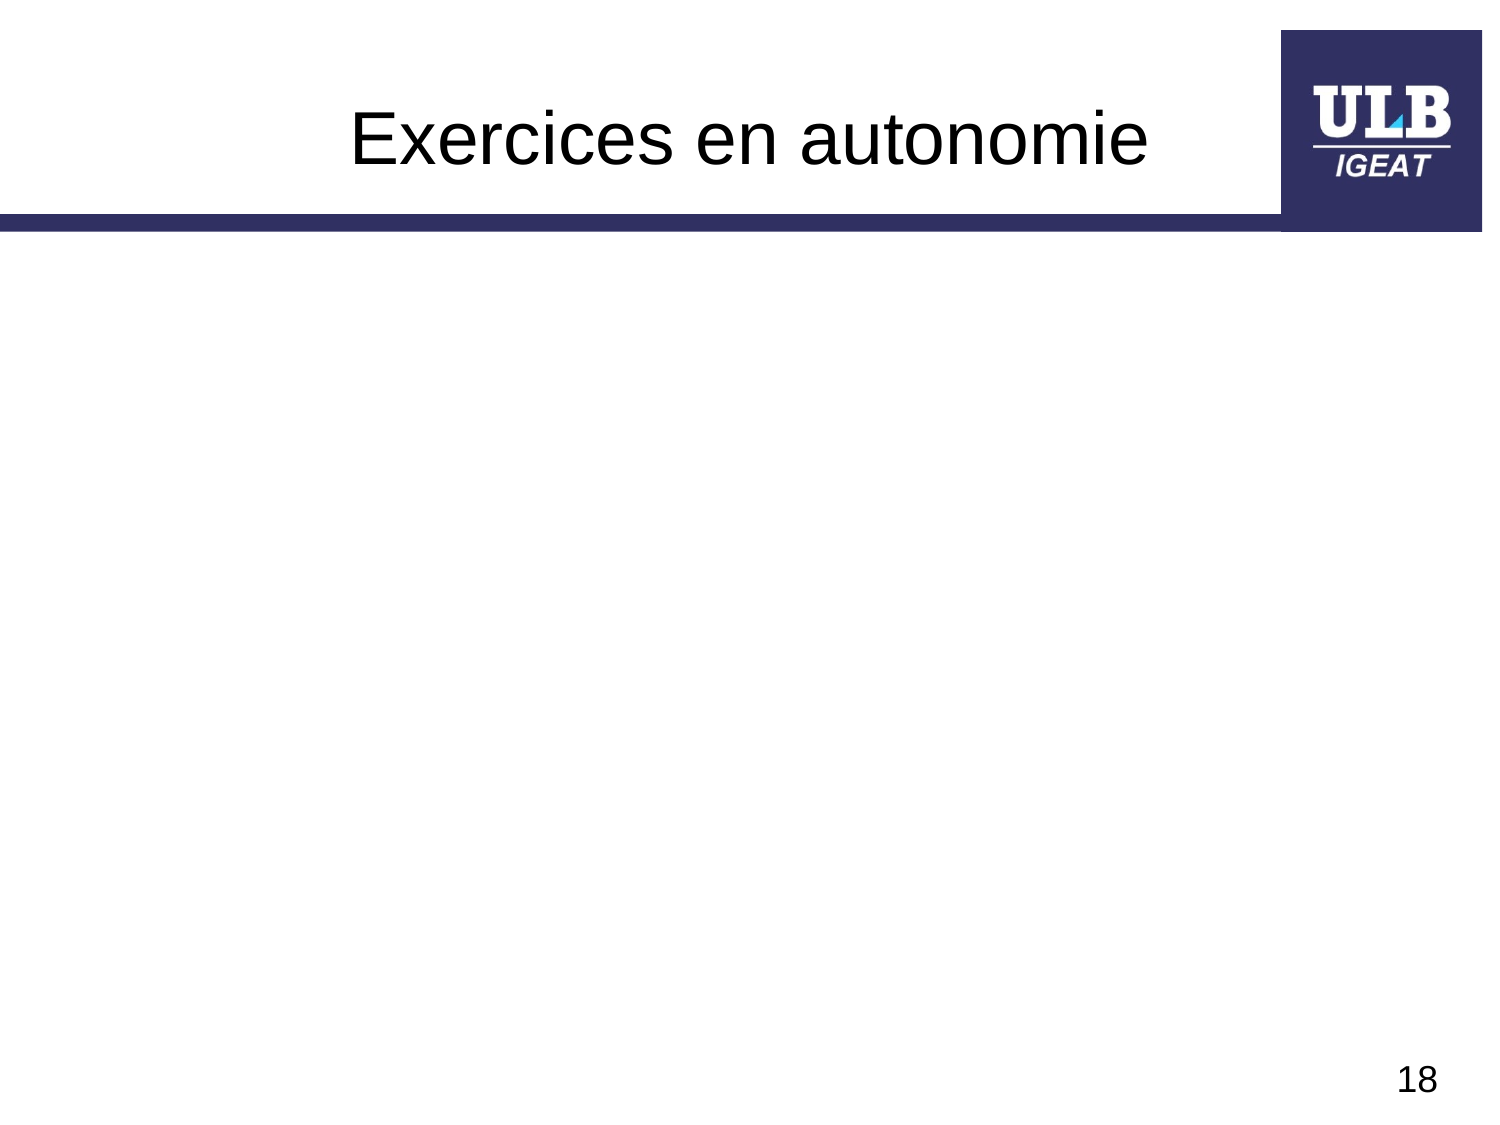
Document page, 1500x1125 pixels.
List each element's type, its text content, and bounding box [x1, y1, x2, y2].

title Exercices en autonomie [75, 44, 1425, 233]
picture [1281, 30, 1483, 232]
